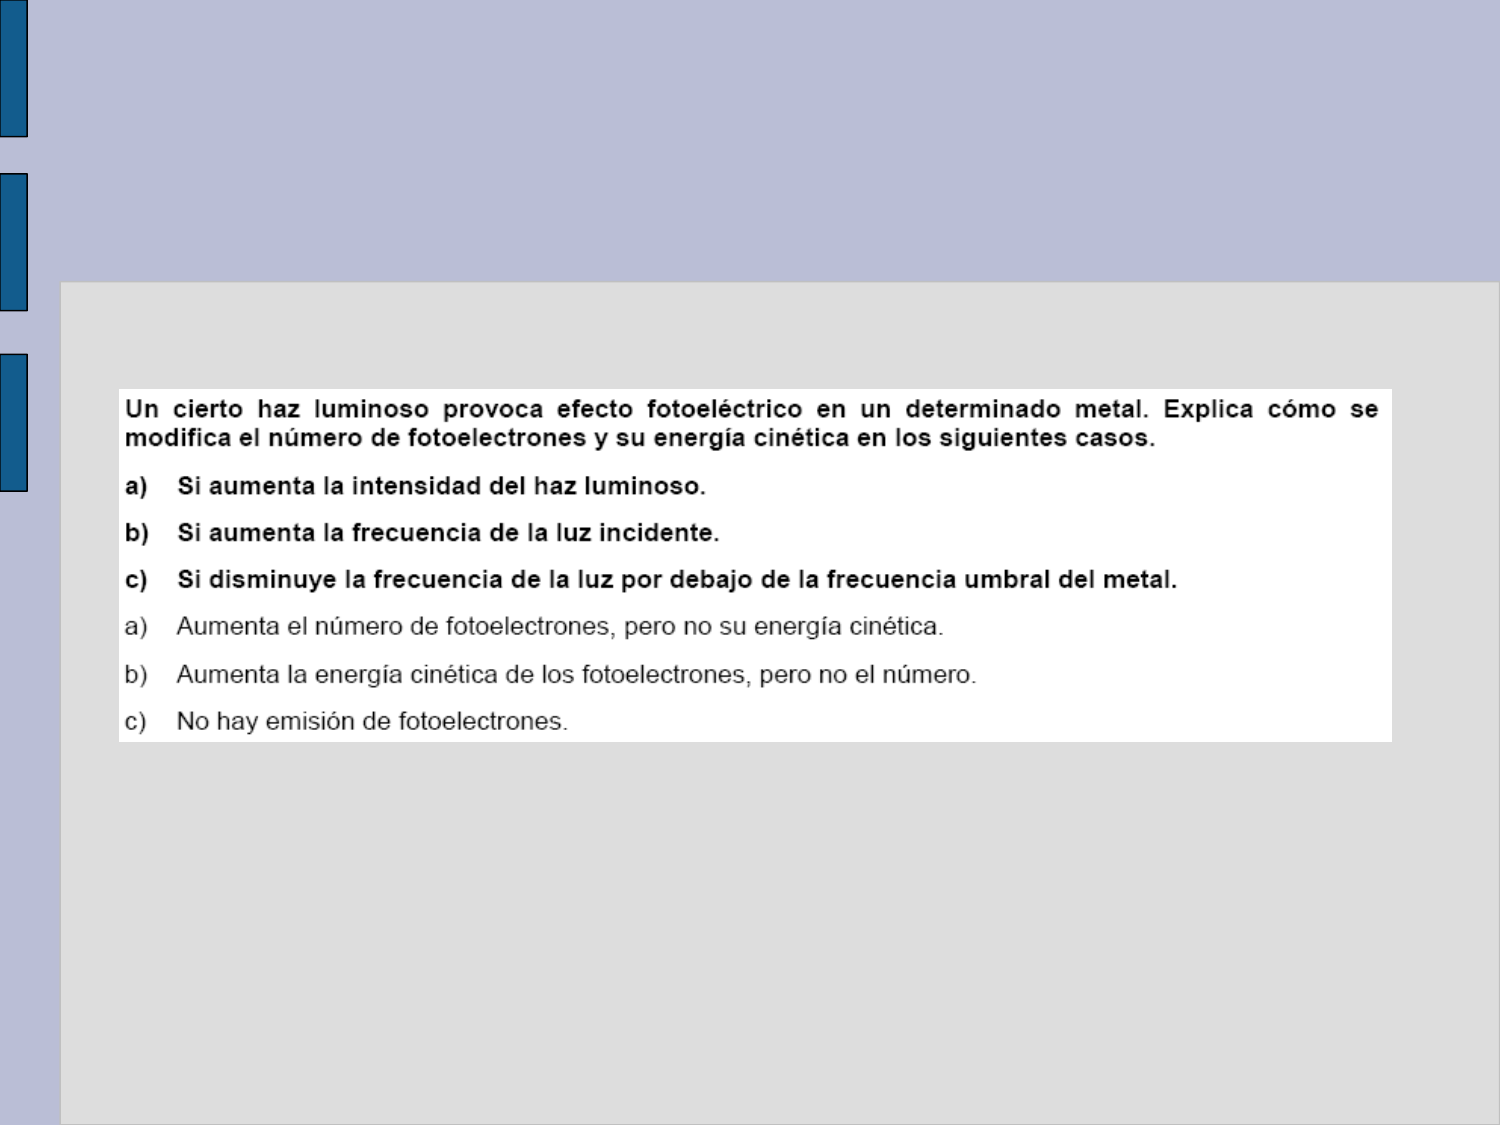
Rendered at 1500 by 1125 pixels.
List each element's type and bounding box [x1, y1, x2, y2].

picture [119, 389, 1392, 742]
